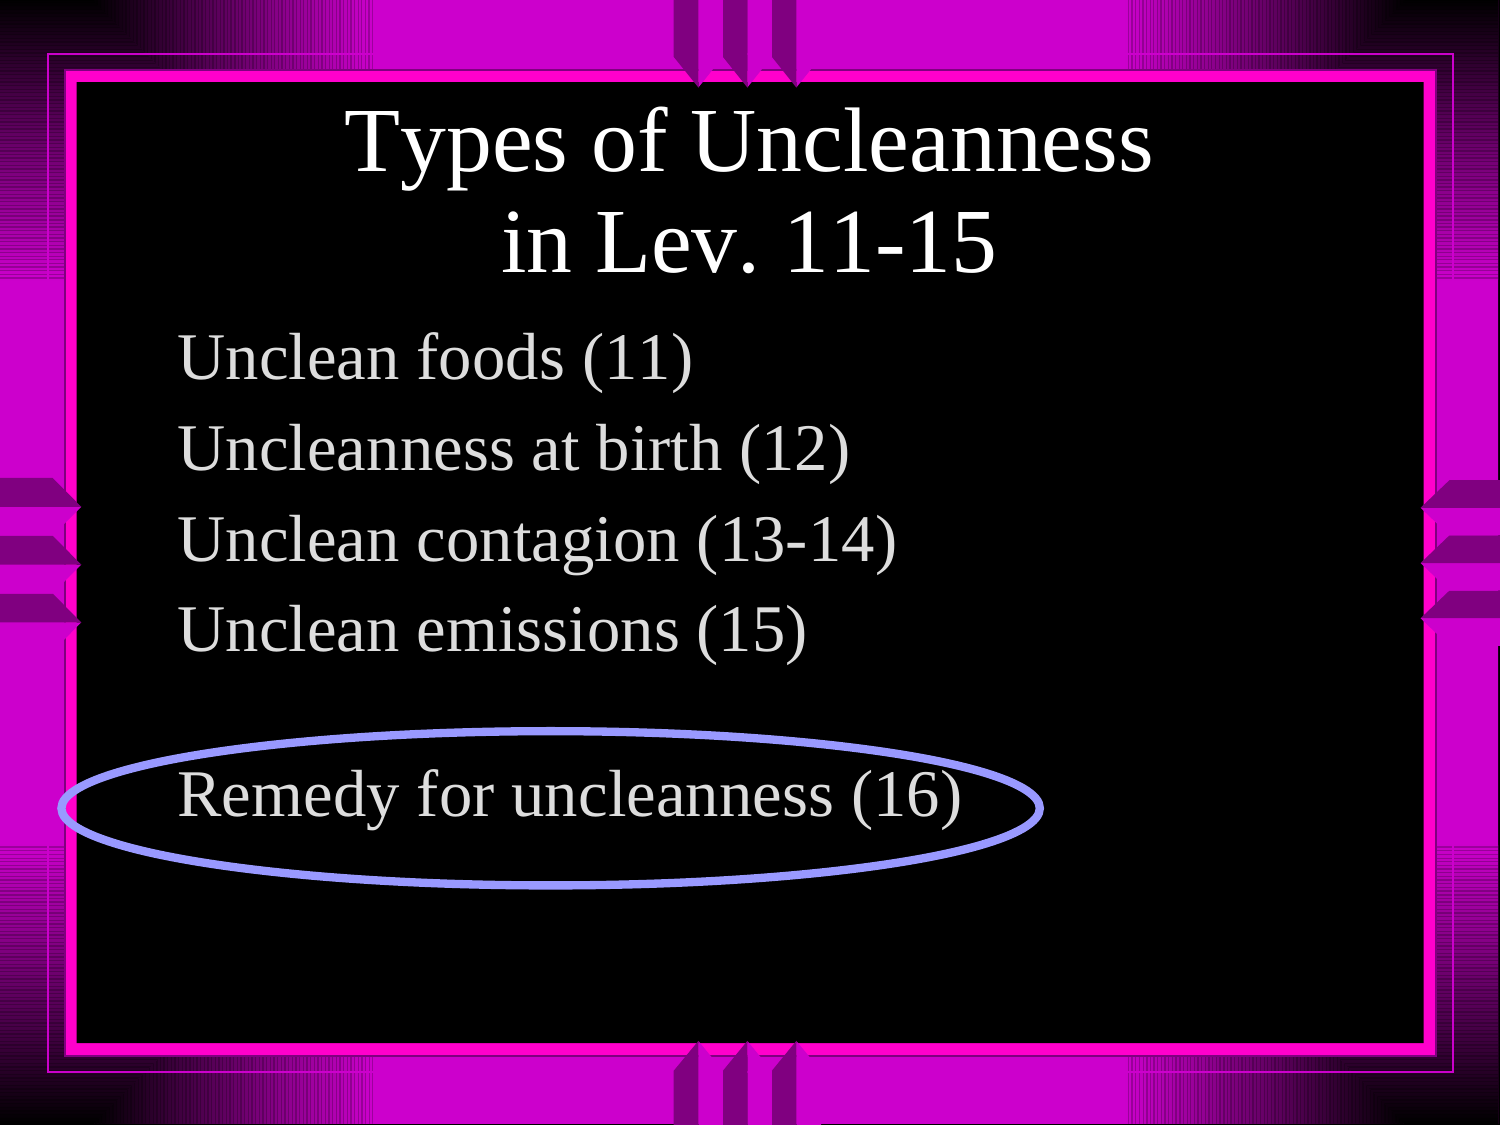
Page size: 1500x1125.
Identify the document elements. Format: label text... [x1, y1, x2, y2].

list Unclean foods (11) Uncleanness at birth (12) Unclean contagion (13-14) Unclean emissions (15) Remedy for uncleanness (16) [162, 312, 1388, 988]
title Types of Uncleanness in Lev. 11-15 [65, 64, 1435, 300]
list Unclean foods (11) Uncleanness at birth (12) Unclean contagion (13-14) Unclean emissions (15) Remedy for uncleanness (16) [162, 736, 1035, 881]
